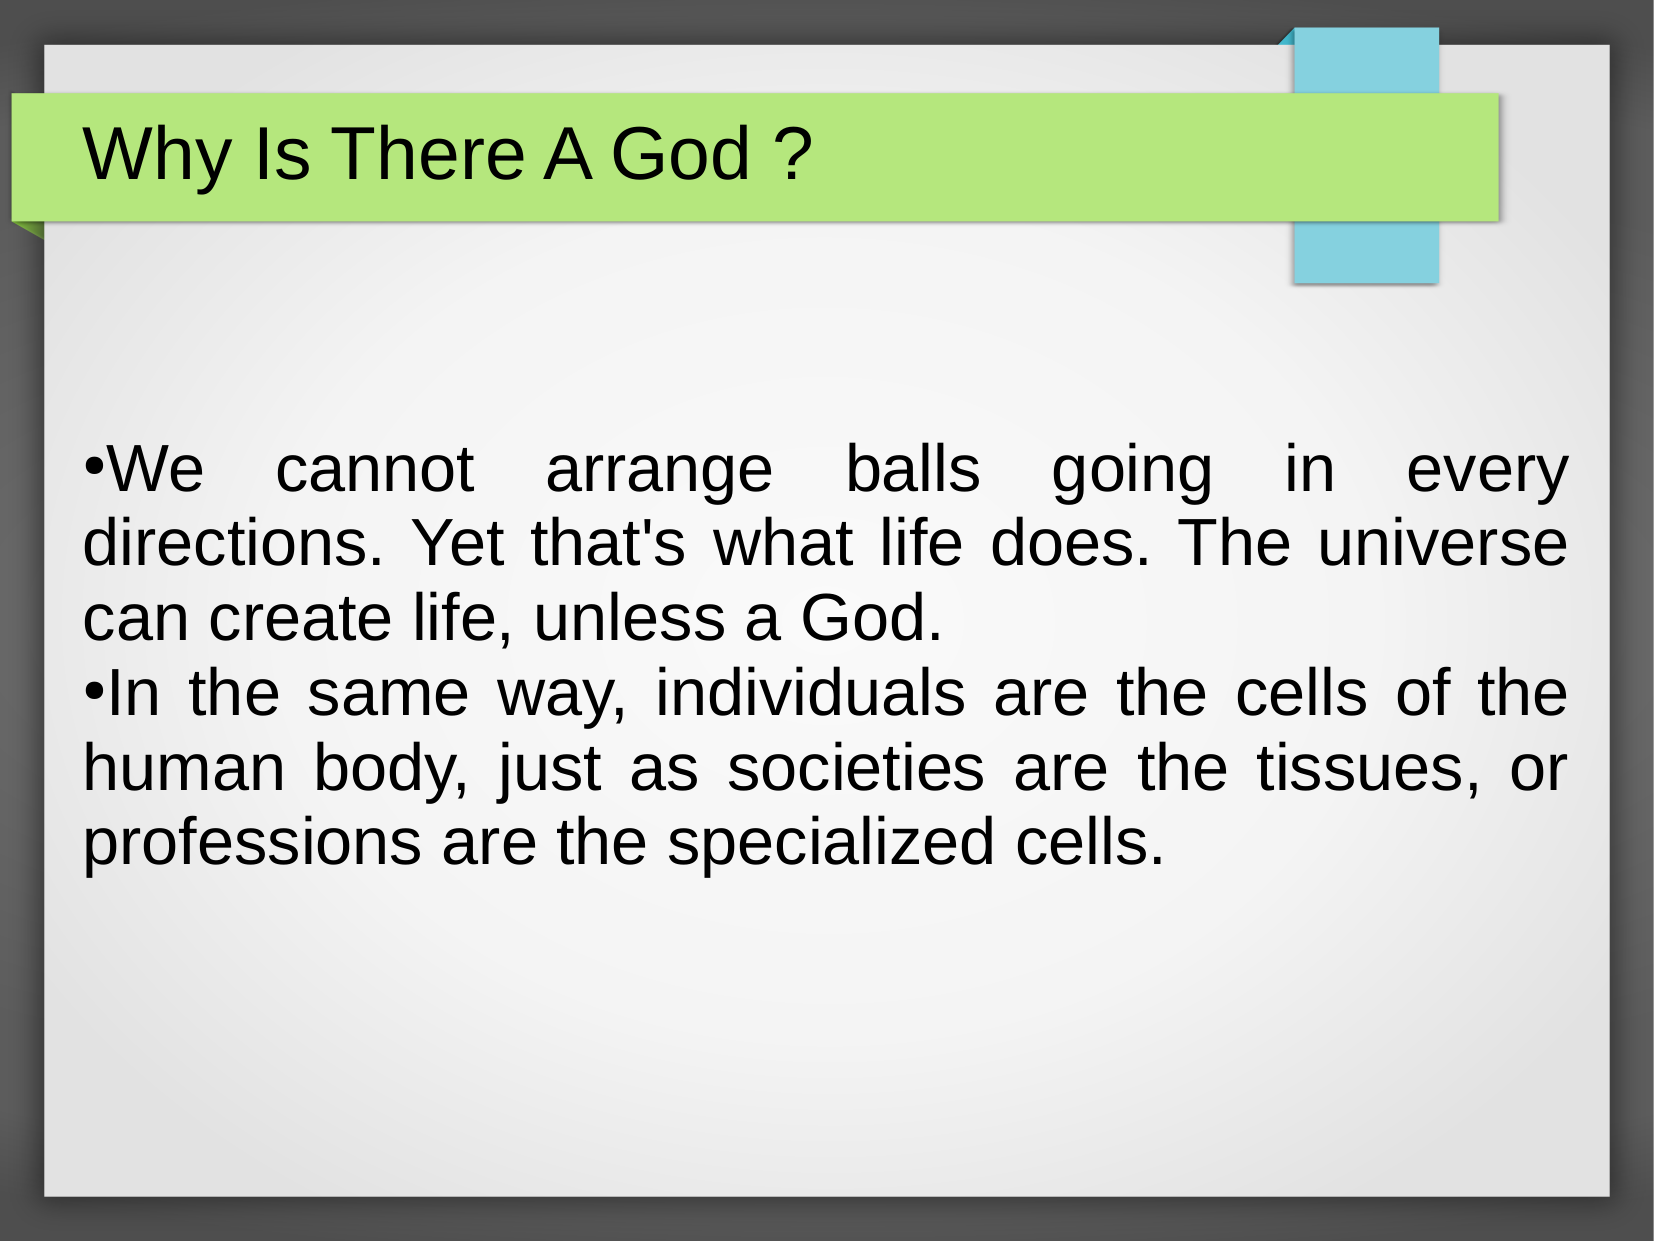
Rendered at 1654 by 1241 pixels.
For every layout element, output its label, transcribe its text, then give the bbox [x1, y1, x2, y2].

title Why Is There A God ? [82, 94, 1264, 213]
subtitle We cannot arrange balls going in every directions. Yet that's what life does. The universe can create life, unless a God. In the same way, individuals are the cells of the human body, just as societies are the tissues, or professions are the specialized cells. [82, 295, 1571, 1015]
picture [0, 0, 1654, 1241]
